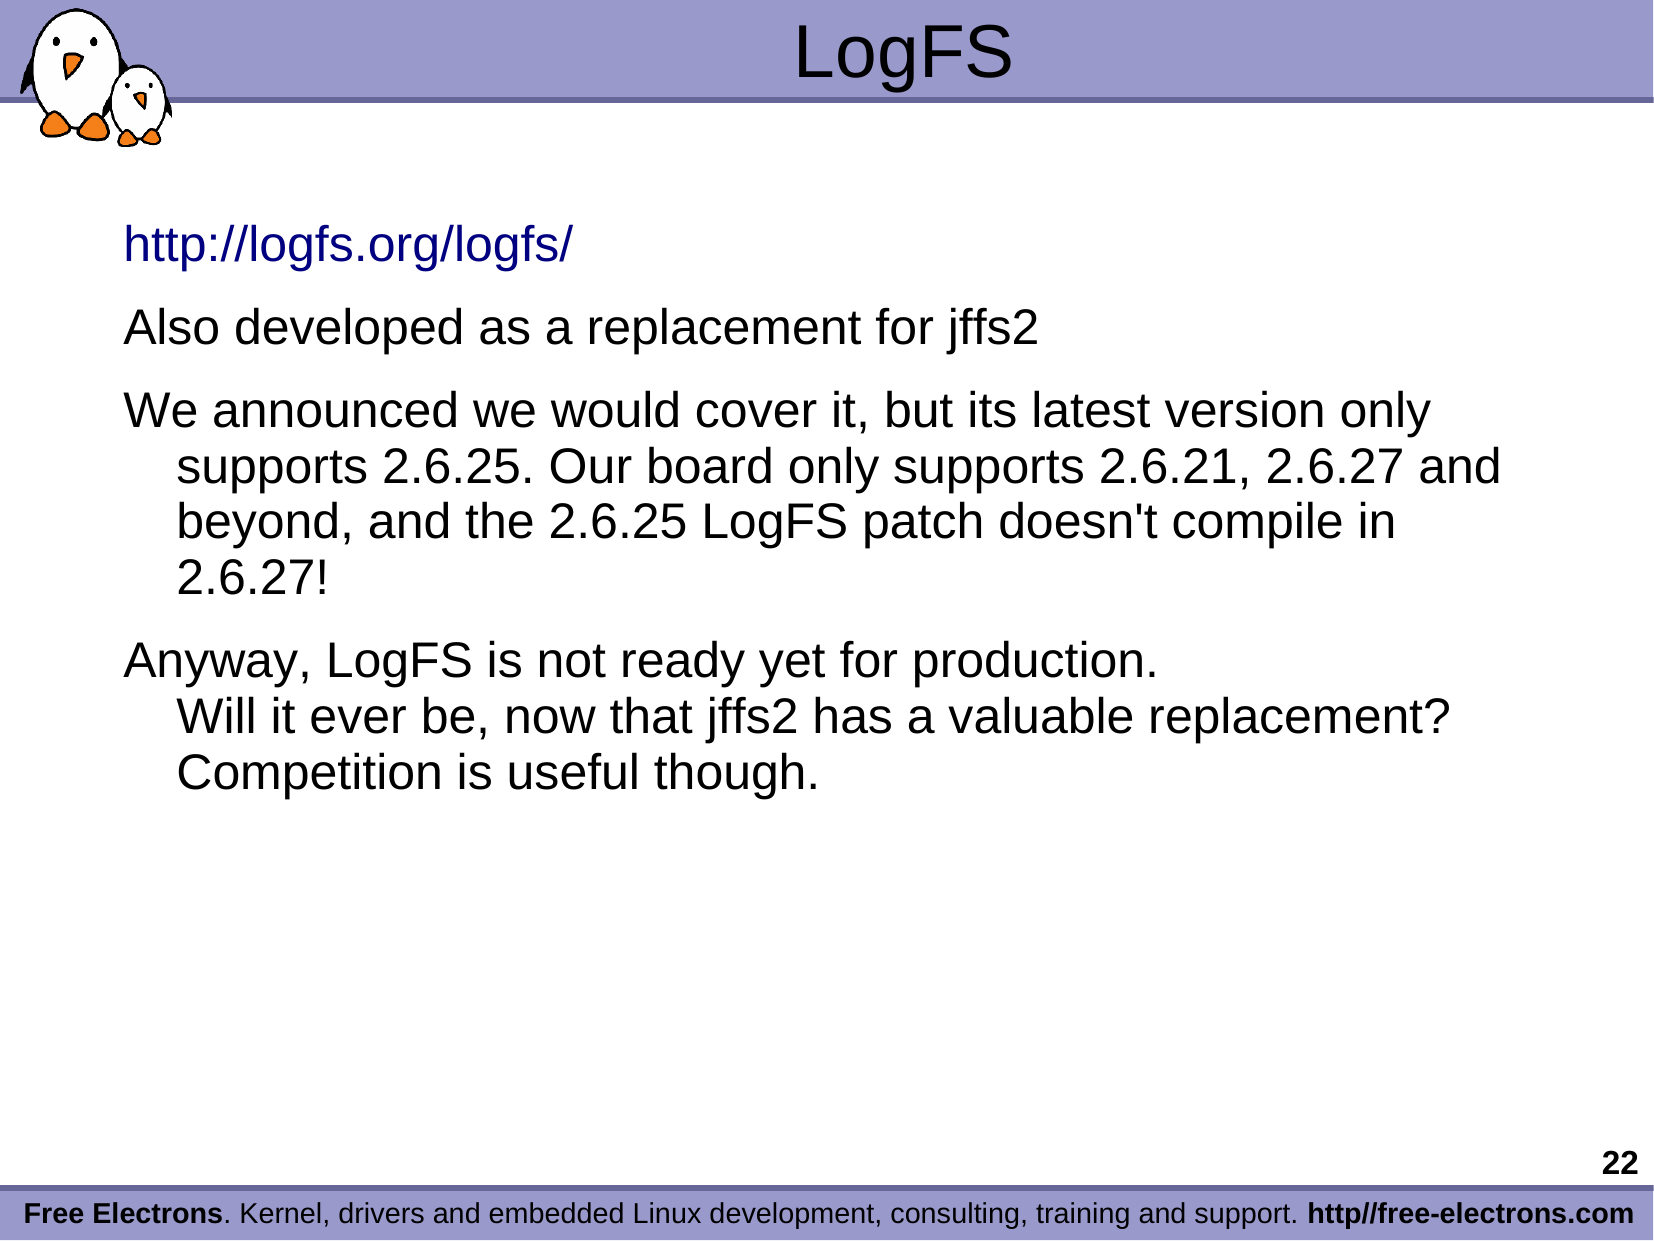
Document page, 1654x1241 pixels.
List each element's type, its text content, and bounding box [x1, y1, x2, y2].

title LogFS [178, 4, 1631, 98]
picture [20, 8, 172, 147]
list http://logfs.org/logfs/ Also developed as a replacement for jffs2 We announced we would cover it, but its latest version only supports 2.6.25. Our board only supports 2.6.21, 2.6.27 and beyond, and the 2.6.25 LogFS patch doesn't compile in 2.6.27! Anyway, LogFS is not ready yet for production. Will it ever be, now that jffs2 has a valuable replacement? Competition is useful though. [105, 216, 1518, 1066]
